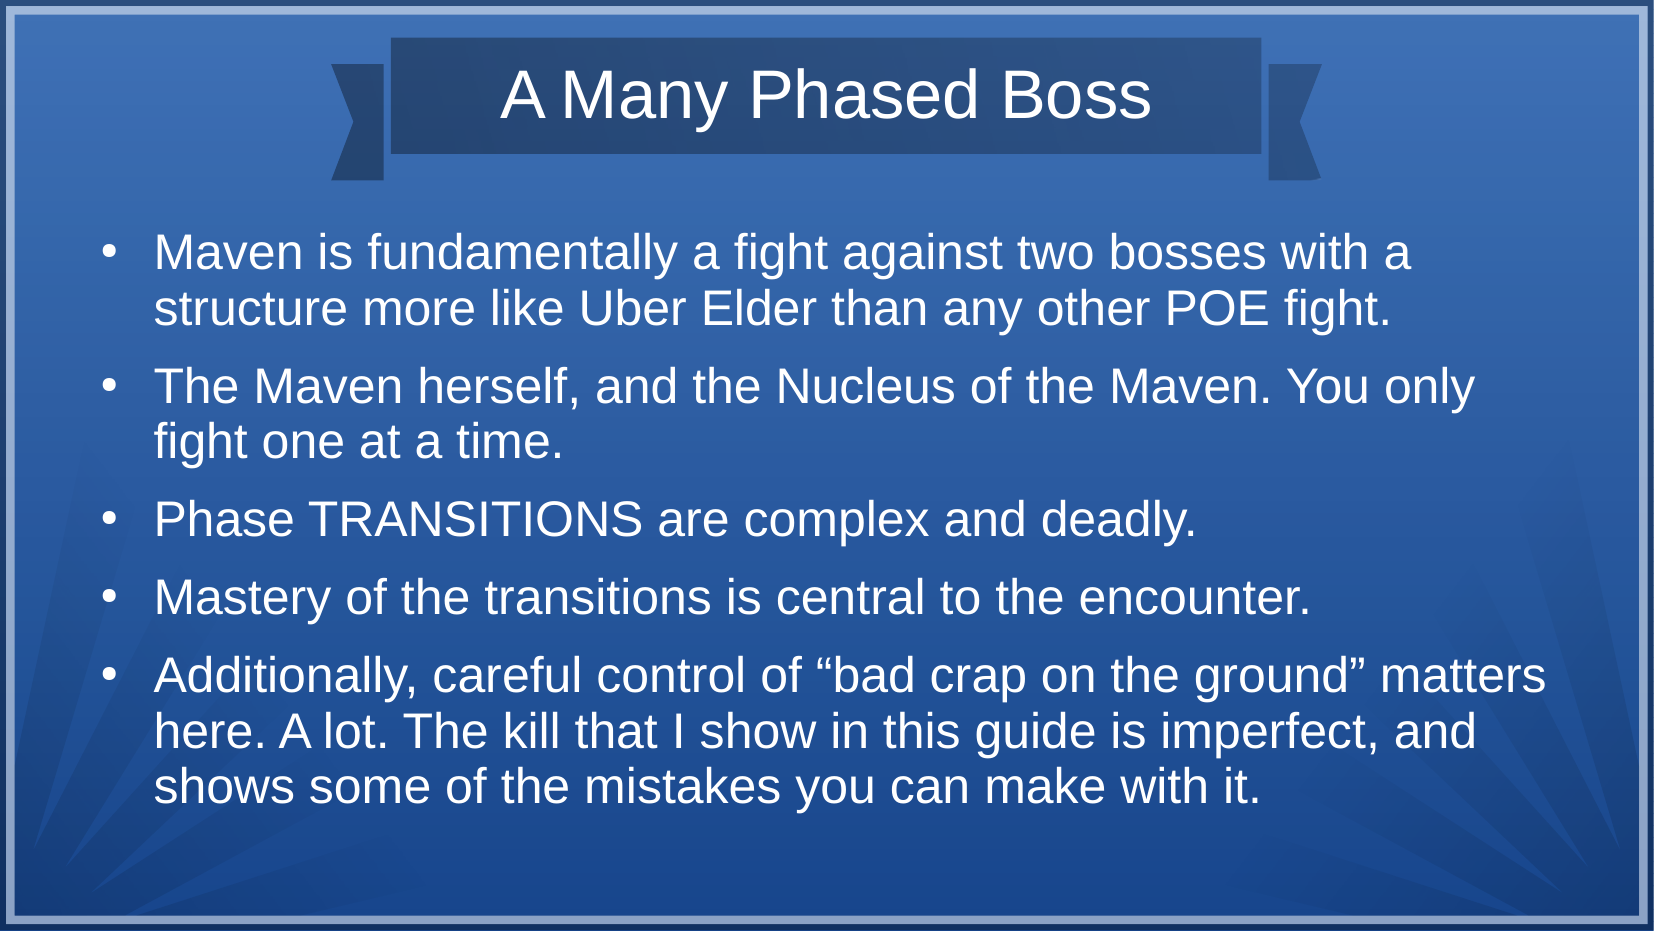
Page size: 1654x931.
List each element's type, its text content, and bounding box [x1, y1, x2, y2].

title A Many Phased Boss [389, 35, 1264, 154]
list Maven is fundamentally a fight against two bosses with a structure more like Uber Elder than any other POE fight. The Maven herself, and the Nucleus of the Maven. You only fight one at a time. Phase TRANSITIONS are complex and deadly. Mastery of the transitions is central to the encounter. Additionally, careful control of “bad crap on the ground” matters here. A lot. The kill that I show in this guide is imperfect, and shows some of the mistakes you can make with it. [82, 224, 1571, 848]
